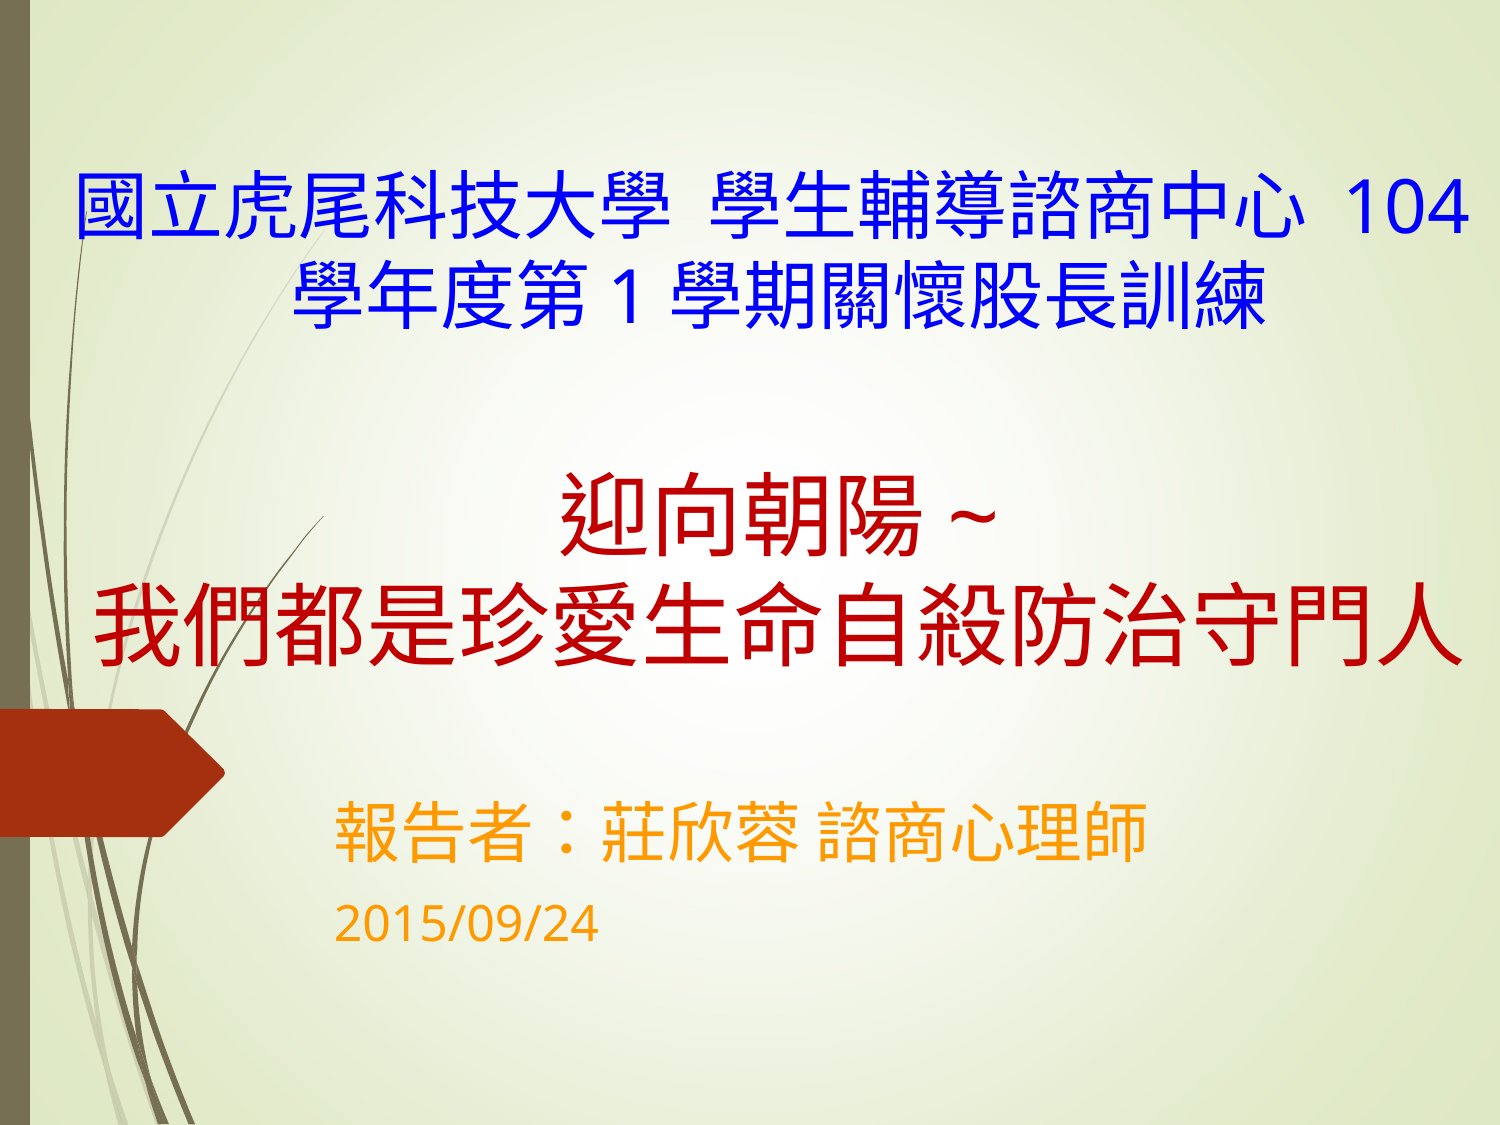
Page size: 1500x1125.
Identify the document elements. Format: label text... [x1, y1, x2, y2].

subtitle 報告者：莊欣蓉 諮商心理師 2015/09/24 [318, 783, 1402, 969]
title 國立虎尾科技大學 學生輔導諮商中心 104學年度第1學期關懷股長訓練 迎向朝陽~ 我們都是珍愛生命自殺防治守門人 [58, 78, 1500, 686]
